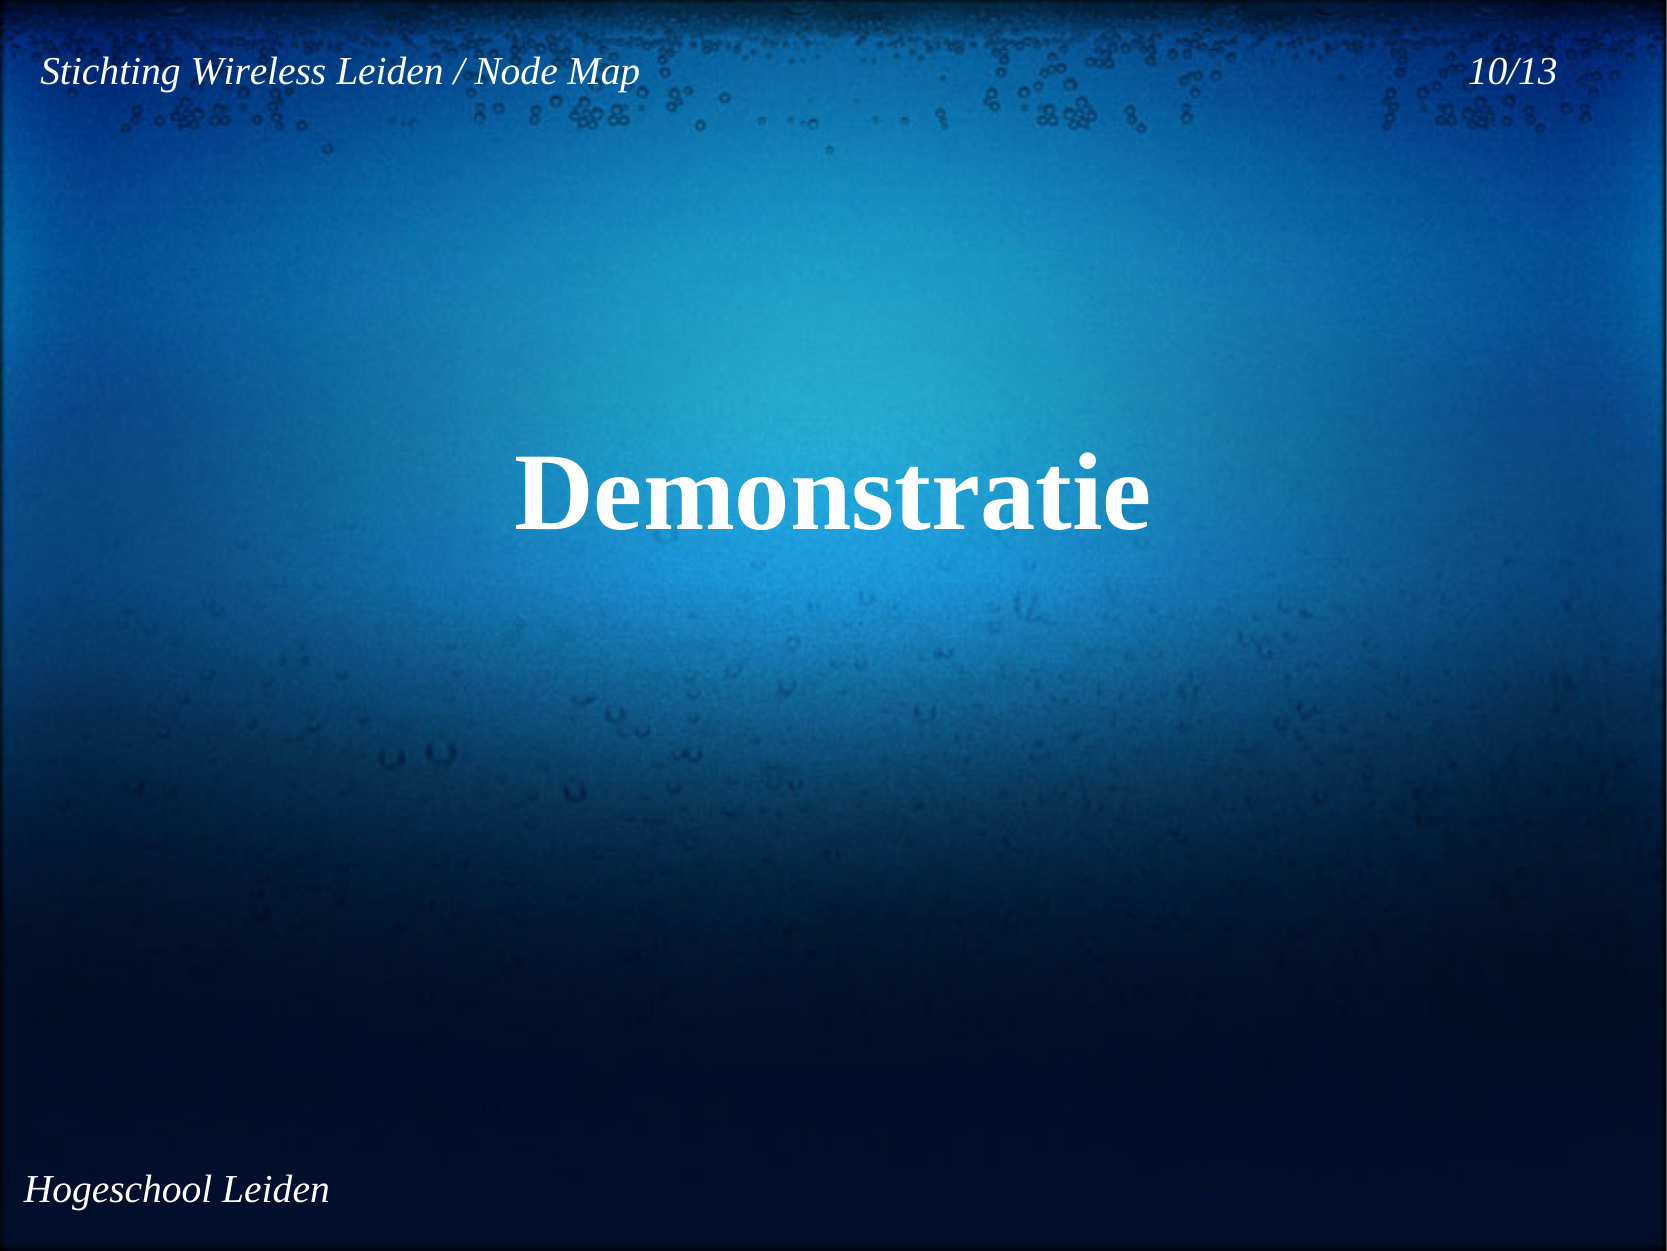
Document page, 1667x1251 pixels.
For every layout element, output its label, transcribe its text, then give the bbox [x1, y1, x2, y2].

text_box Hogeschool Leiden [23, 1166, 1612, 1212]
title Stichting Wireless Leiden / Node Map 10/13 [40, 48, 1629, 96]
picture [0, 0, 1667, 1251]
list Demonstratie [465, 428, 1201, 795]
